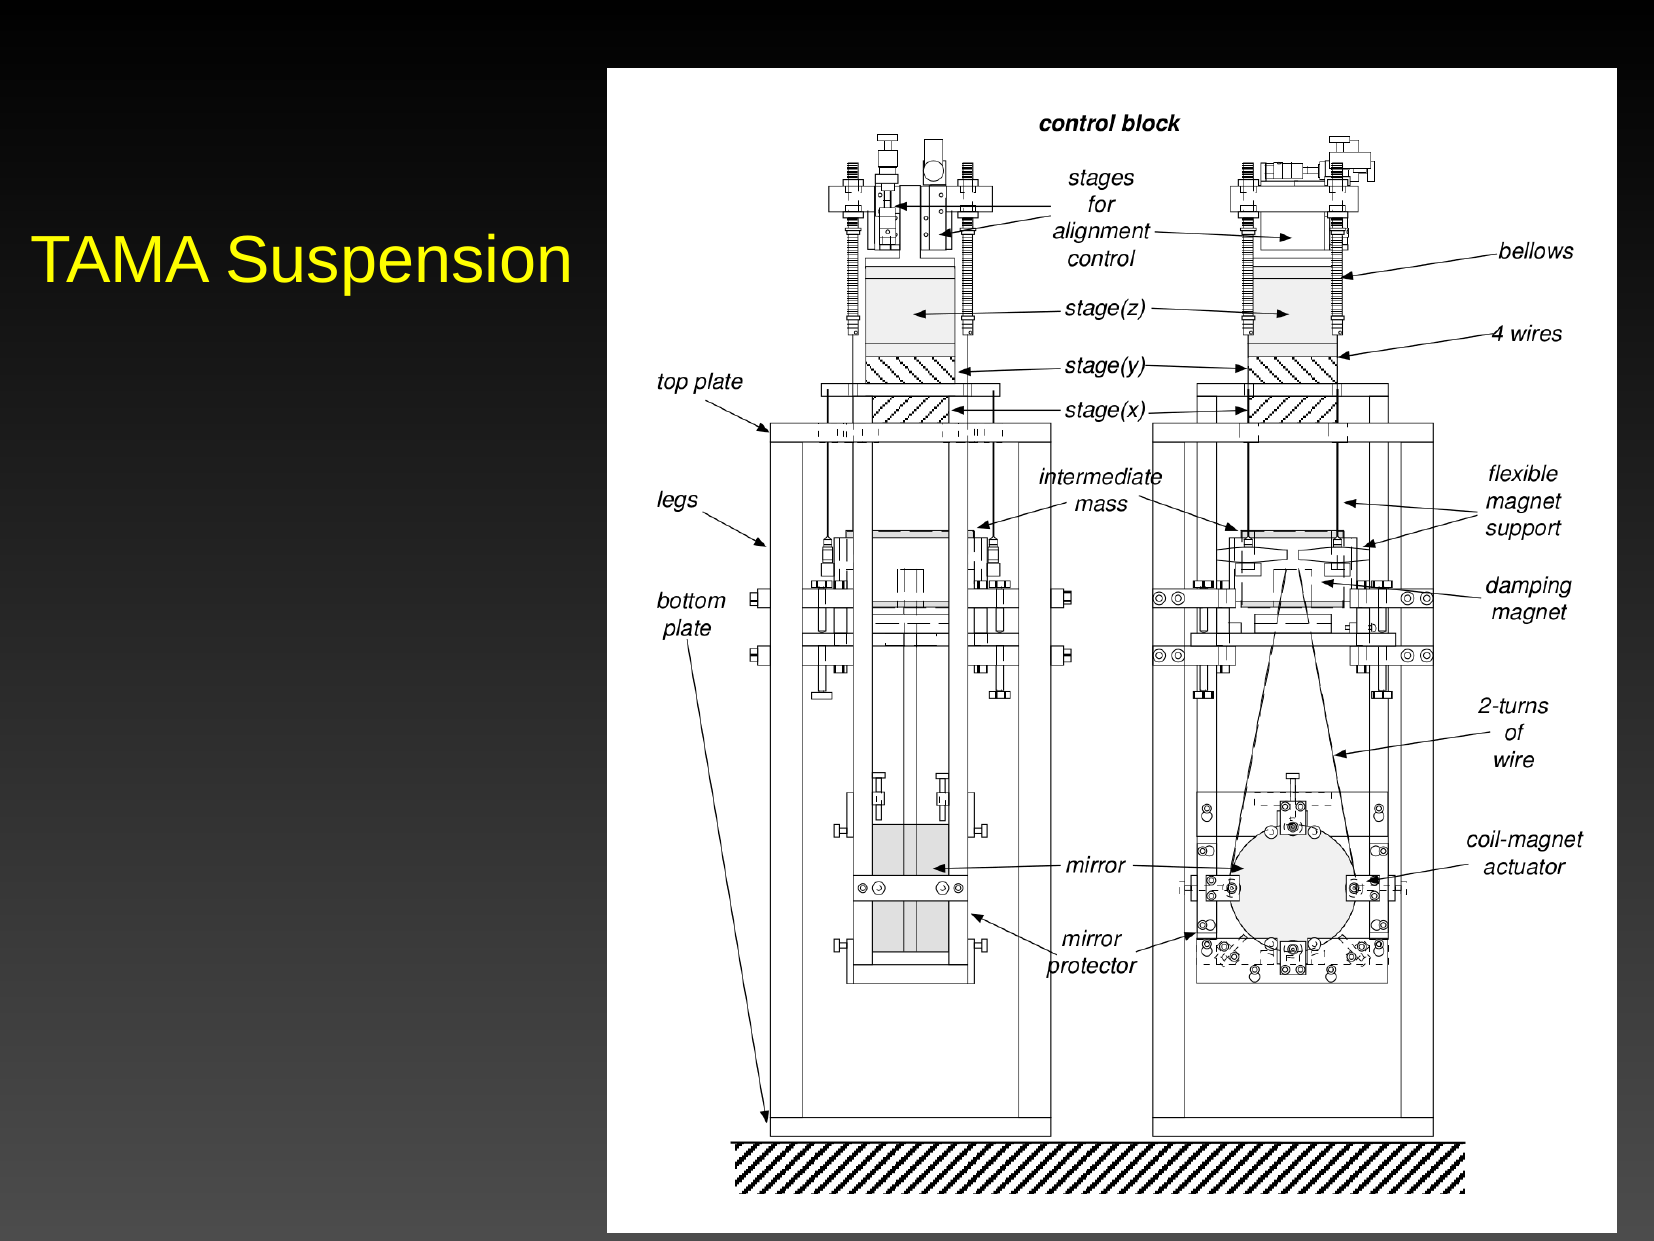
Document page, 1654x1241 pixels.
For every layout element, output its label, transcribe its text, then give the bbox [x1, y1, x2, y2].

text_box TAMA Suspension [15, 214, 589, 305]
picture [607, 68, 1617, 1233]
